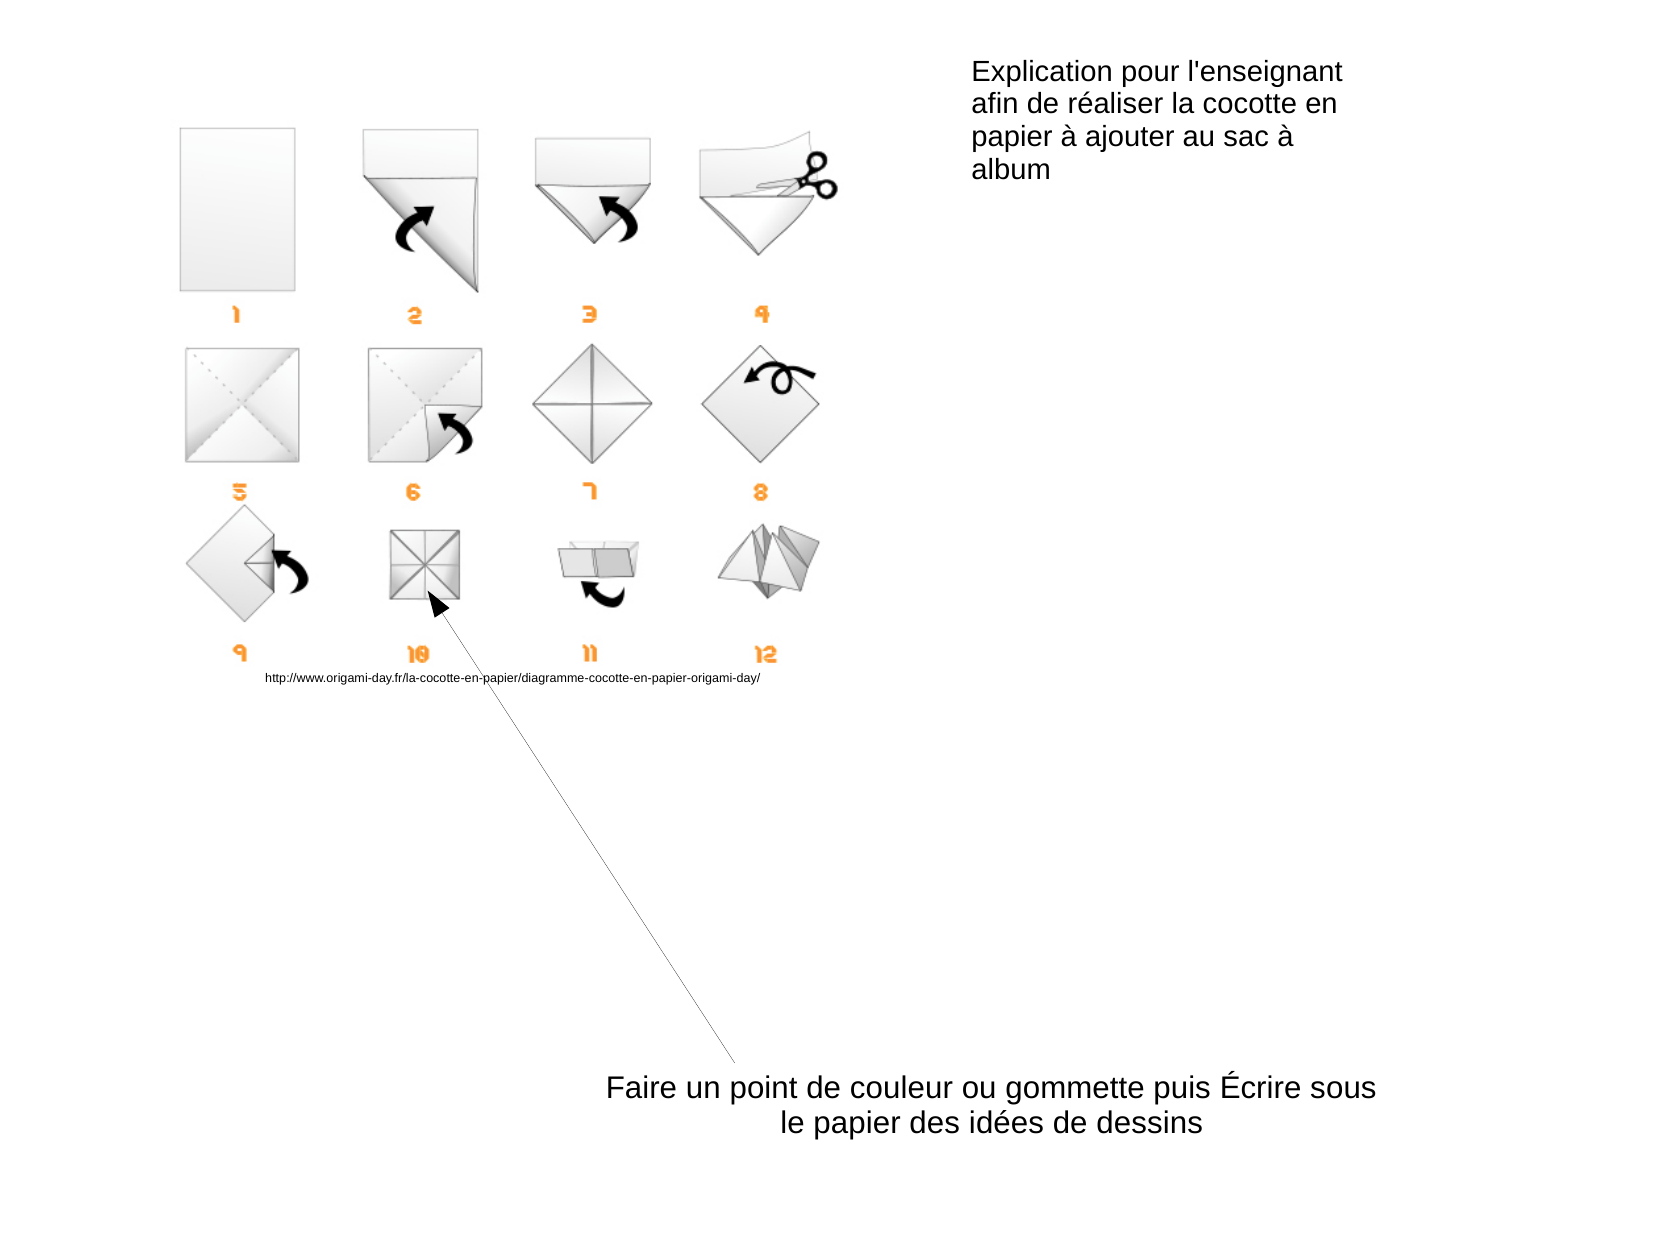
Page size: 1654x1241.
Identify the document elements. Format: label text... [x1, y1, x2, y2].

picture [118, 116, 901, 721]
text_box Faire un point de couleur ou gommette puis Écrire sous le papier des idées de dessins [590, 1062, 1394, 1148]
text_box Explication pour l'enseignant afin de réaliser la cocotte en papier à ajouter au sac à album [956, 47, 1359, 194]
text_box http://www.origami-day.fr/la-cocotte-en-papier/diagramme-cocotte-en-papier-origami-day/ [250, 663, 1654, 721]
